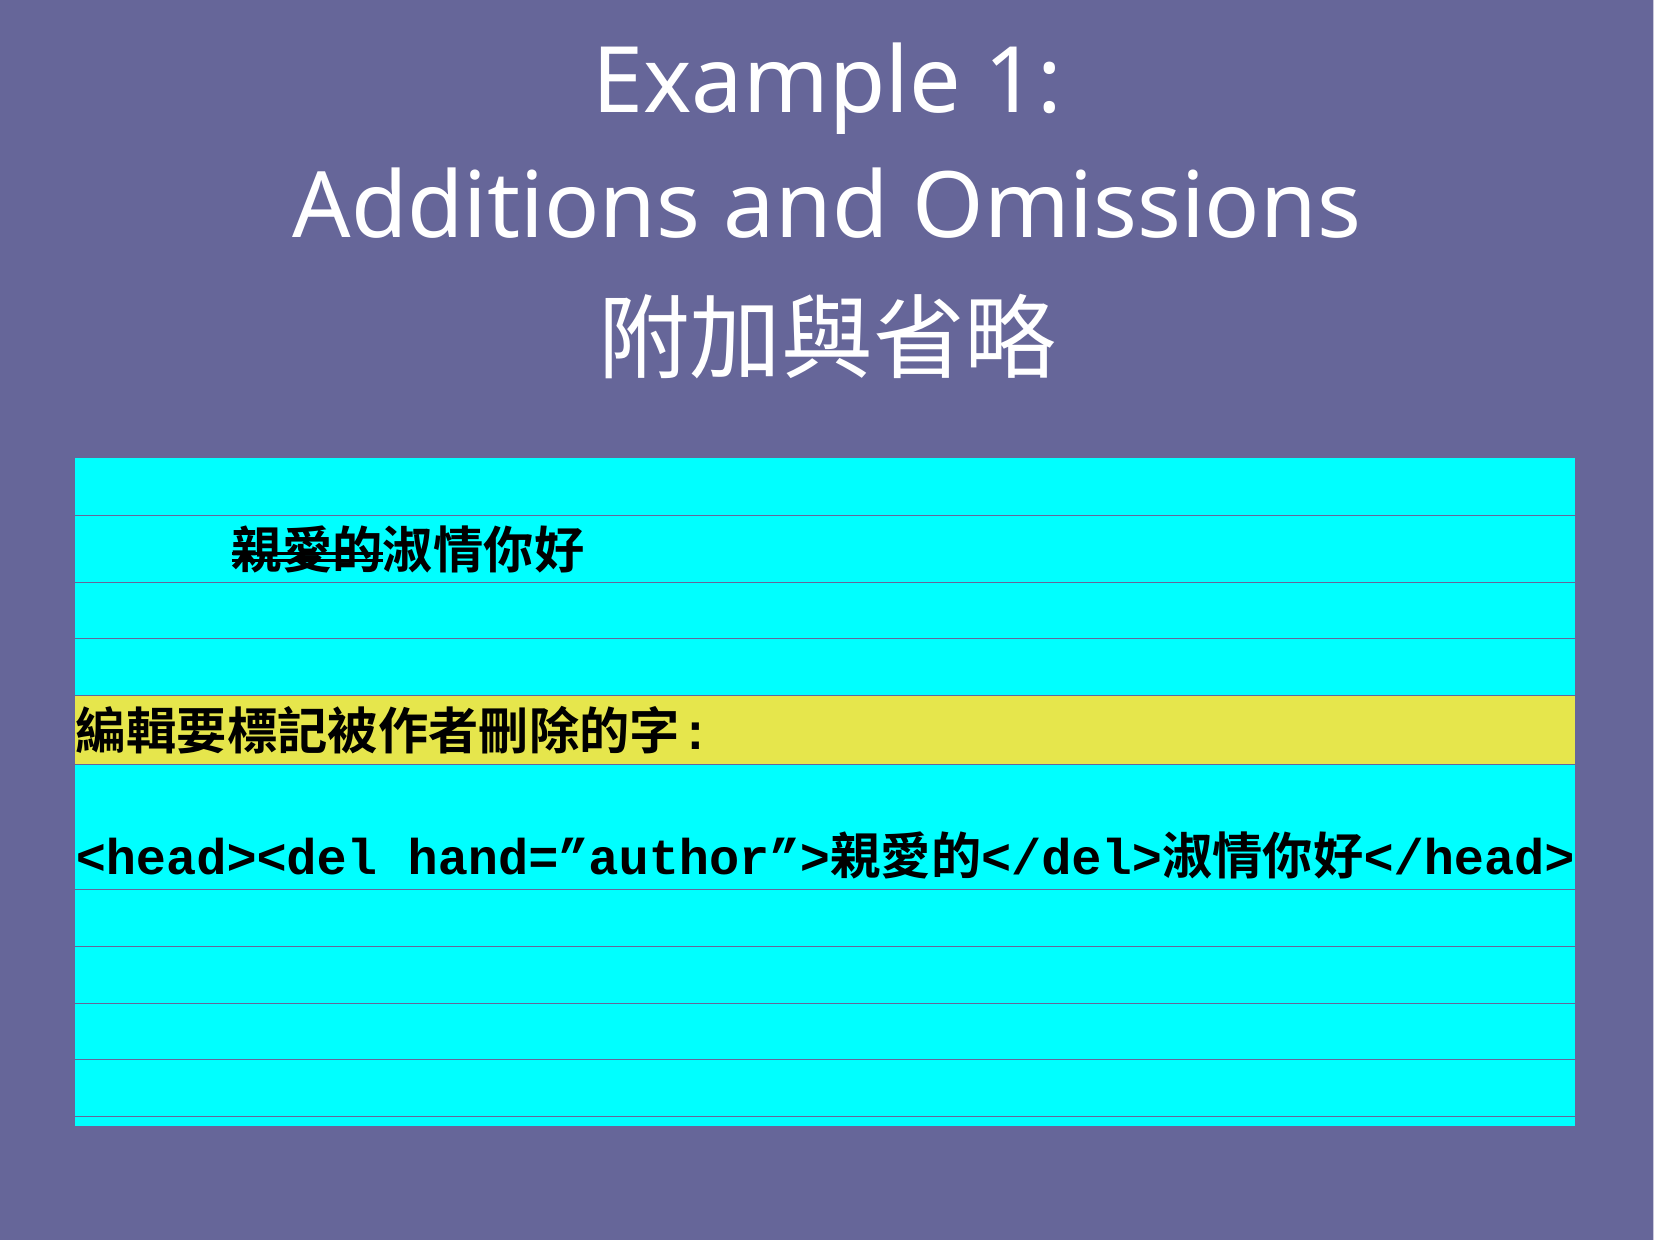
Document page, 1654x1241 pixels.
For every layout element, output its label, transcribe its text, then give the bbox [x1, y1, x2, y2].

chart [75, 458, 1576, 1126]
title Example 1: Additions and Omissions 附加與省略 [121, 22, 1534, 391]
